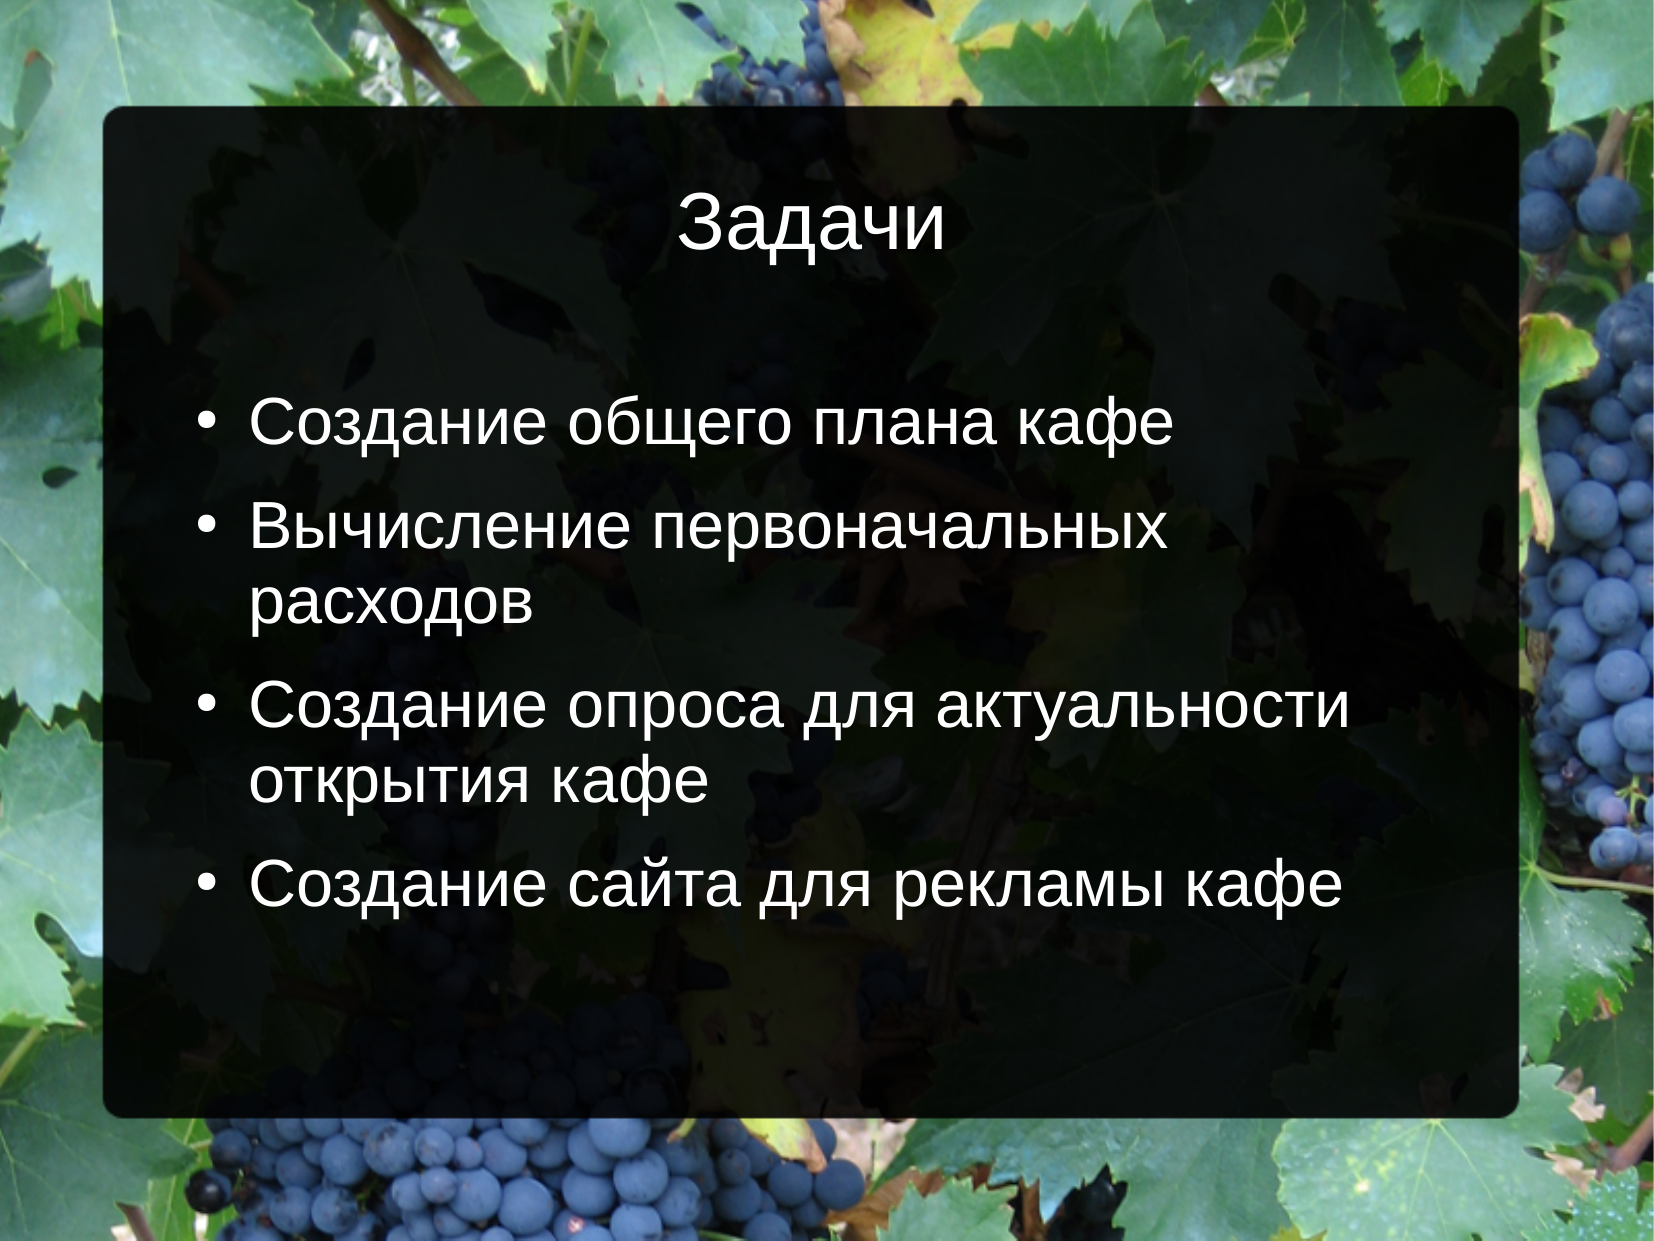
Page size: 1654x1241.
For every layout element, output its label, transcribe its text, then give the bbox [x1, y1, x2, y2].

list Создание общего плана кафе Вычисление первоначальных расходов Создание опроса для актуальности открытия кафе Создание сайта для рекламы кафе [177, 383, 1477, 1241]
picture [0, 0, 1654, 1241]
title Задачи [118, 117, 1506, 325]
